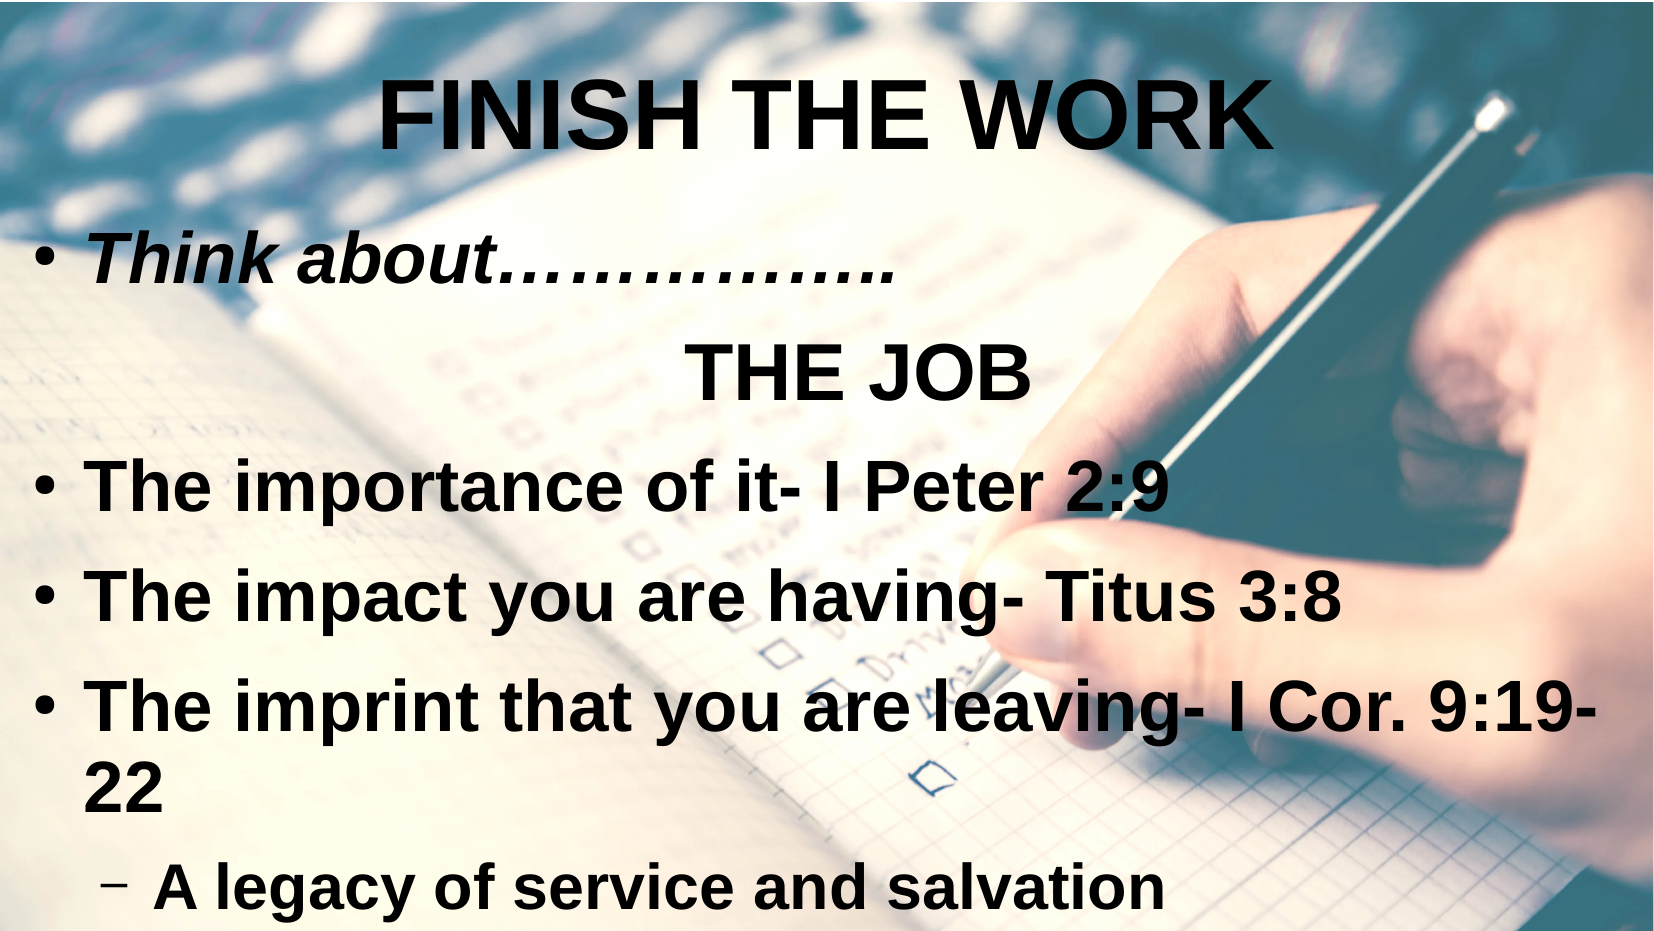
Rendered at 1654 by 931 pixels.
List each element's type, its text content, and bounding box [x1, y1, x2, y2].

picture [0, 2, 1654, 931]
title FINISH THE WORK [82, 37, 1571, 193]
list Think about…………….. THE JOB The importance of it- I Peter 2:9 The impact you are having- Titus 3:8 The imprint that you are leaving- I Cor. 9:19-22 A legacy of service and salvation [15, 217, 1636, 931]
